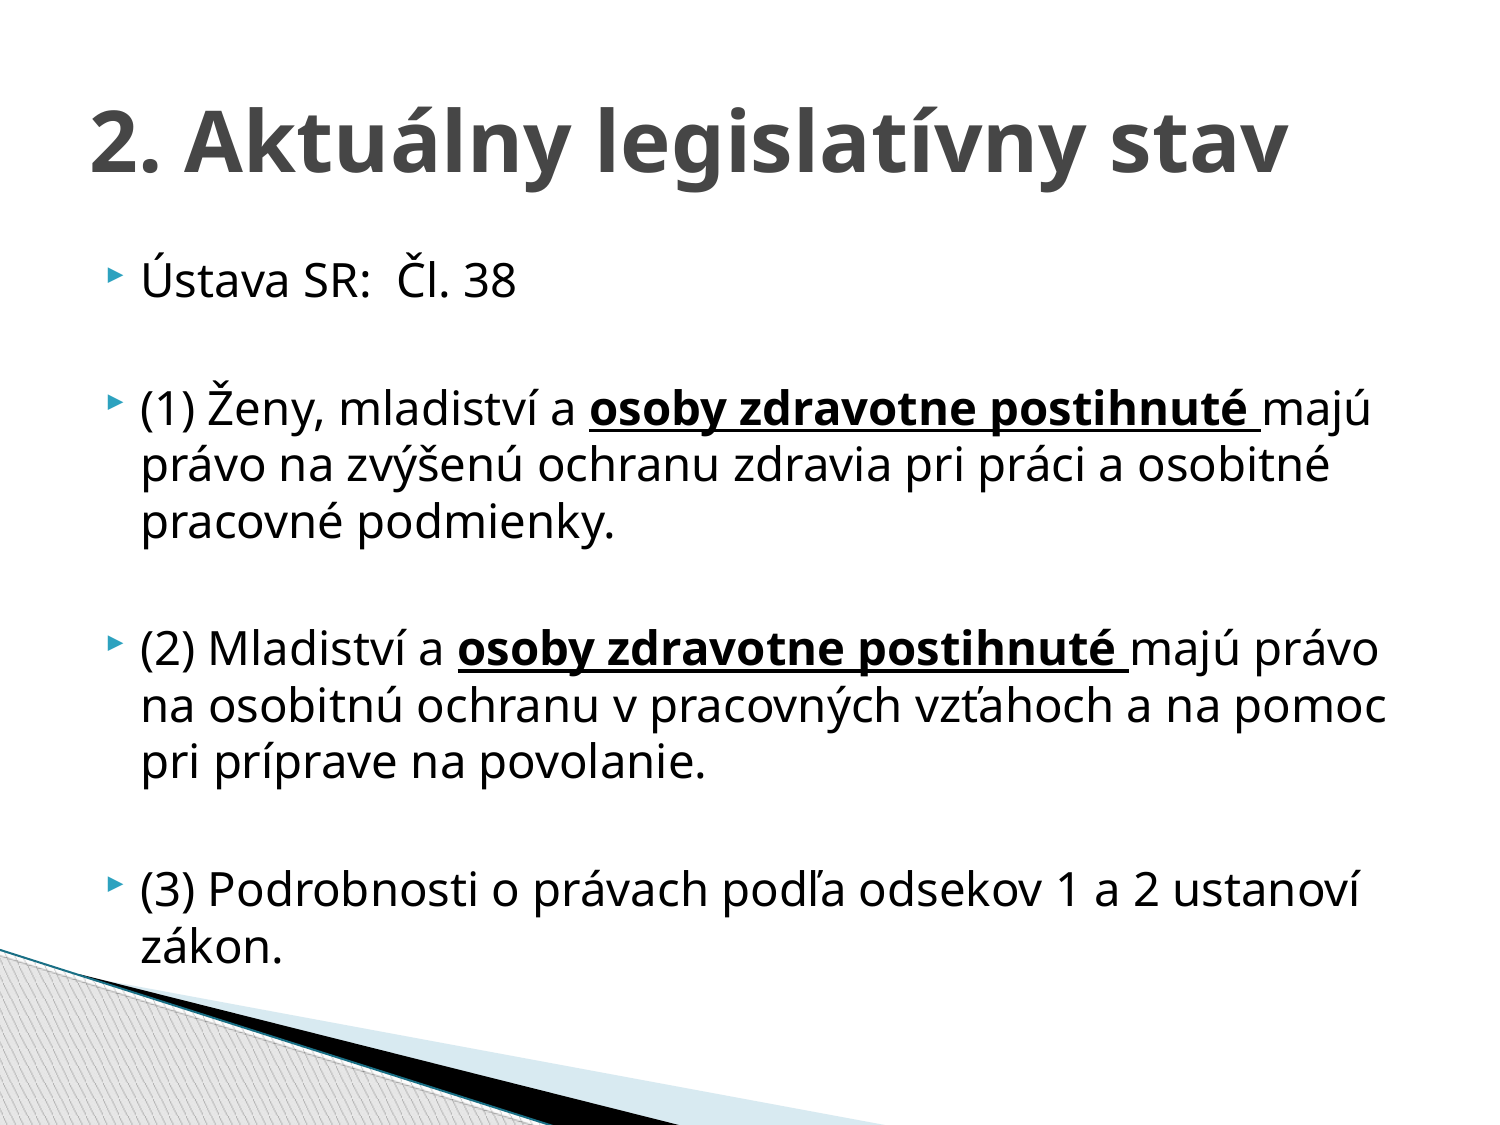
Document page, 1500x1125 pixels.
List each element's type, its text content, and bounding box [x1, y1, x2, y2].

list Ústava SR: Čl. 38 (1) Ženy, mladiství a osoby zdravotne postihnuté majú právo na zvýšenú ochranu zdravia pri práci a osobitné pracovné podmienky. (2) Mladiství a osoby zdravotne postihnuté majú právo na osobitnú ochranu v pracovných vzťahoch a na pomoc pri príprave na povolanie. (3) Podrobnosti o právach podľa odsekov 1 a 2 ustanoví zákon. [75, 243, 1425, 986]
title 2. Aktuálny legislatívny stav [75, 45, 1425, 233]
